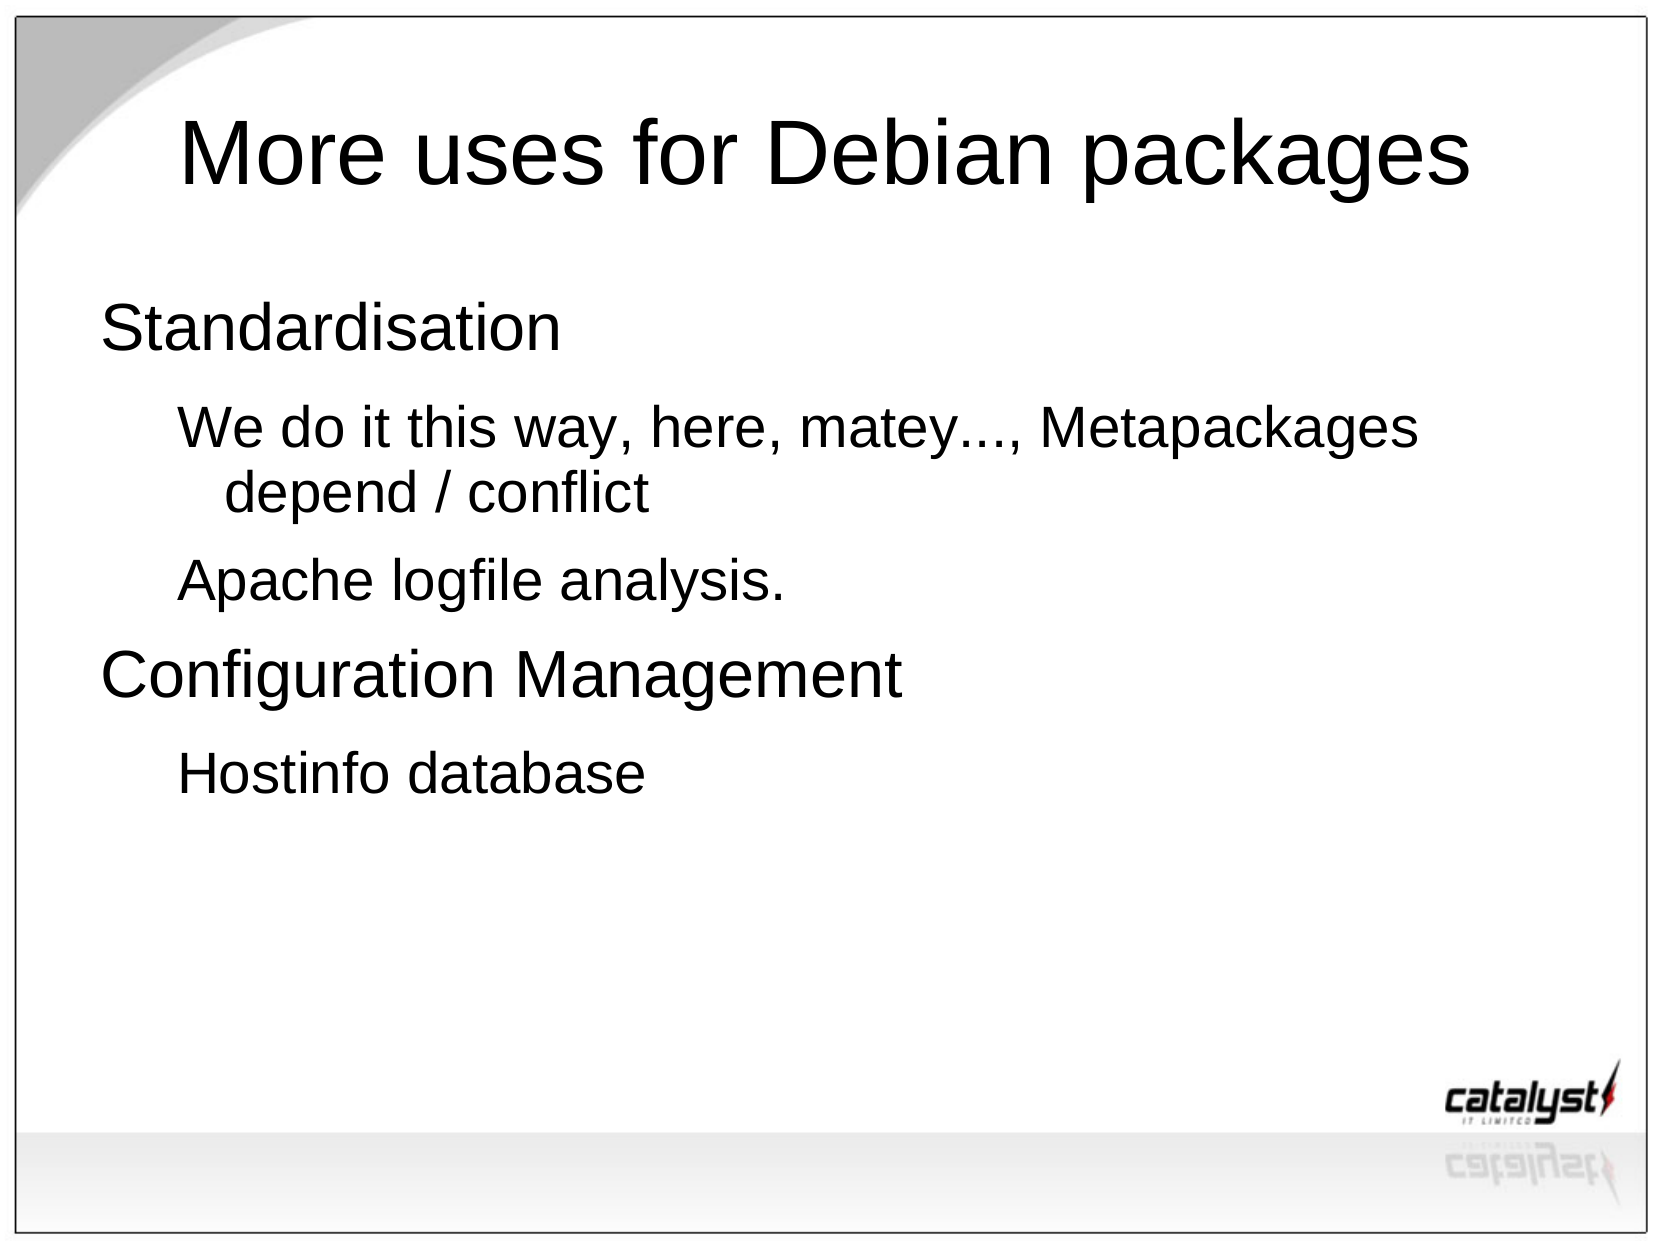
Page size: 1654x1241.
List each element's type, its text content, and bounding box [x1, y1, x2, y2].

list Standardisation We do it this way, here, matey..., Metapackages depend / conflict Apache logfile analysis. Configuration Management Hostinfo database [82, 290, 1571, 1094]
title More uses for Debian packages [82, 56, 1571, 250]
picture [4, 5, 1654, 1241]
